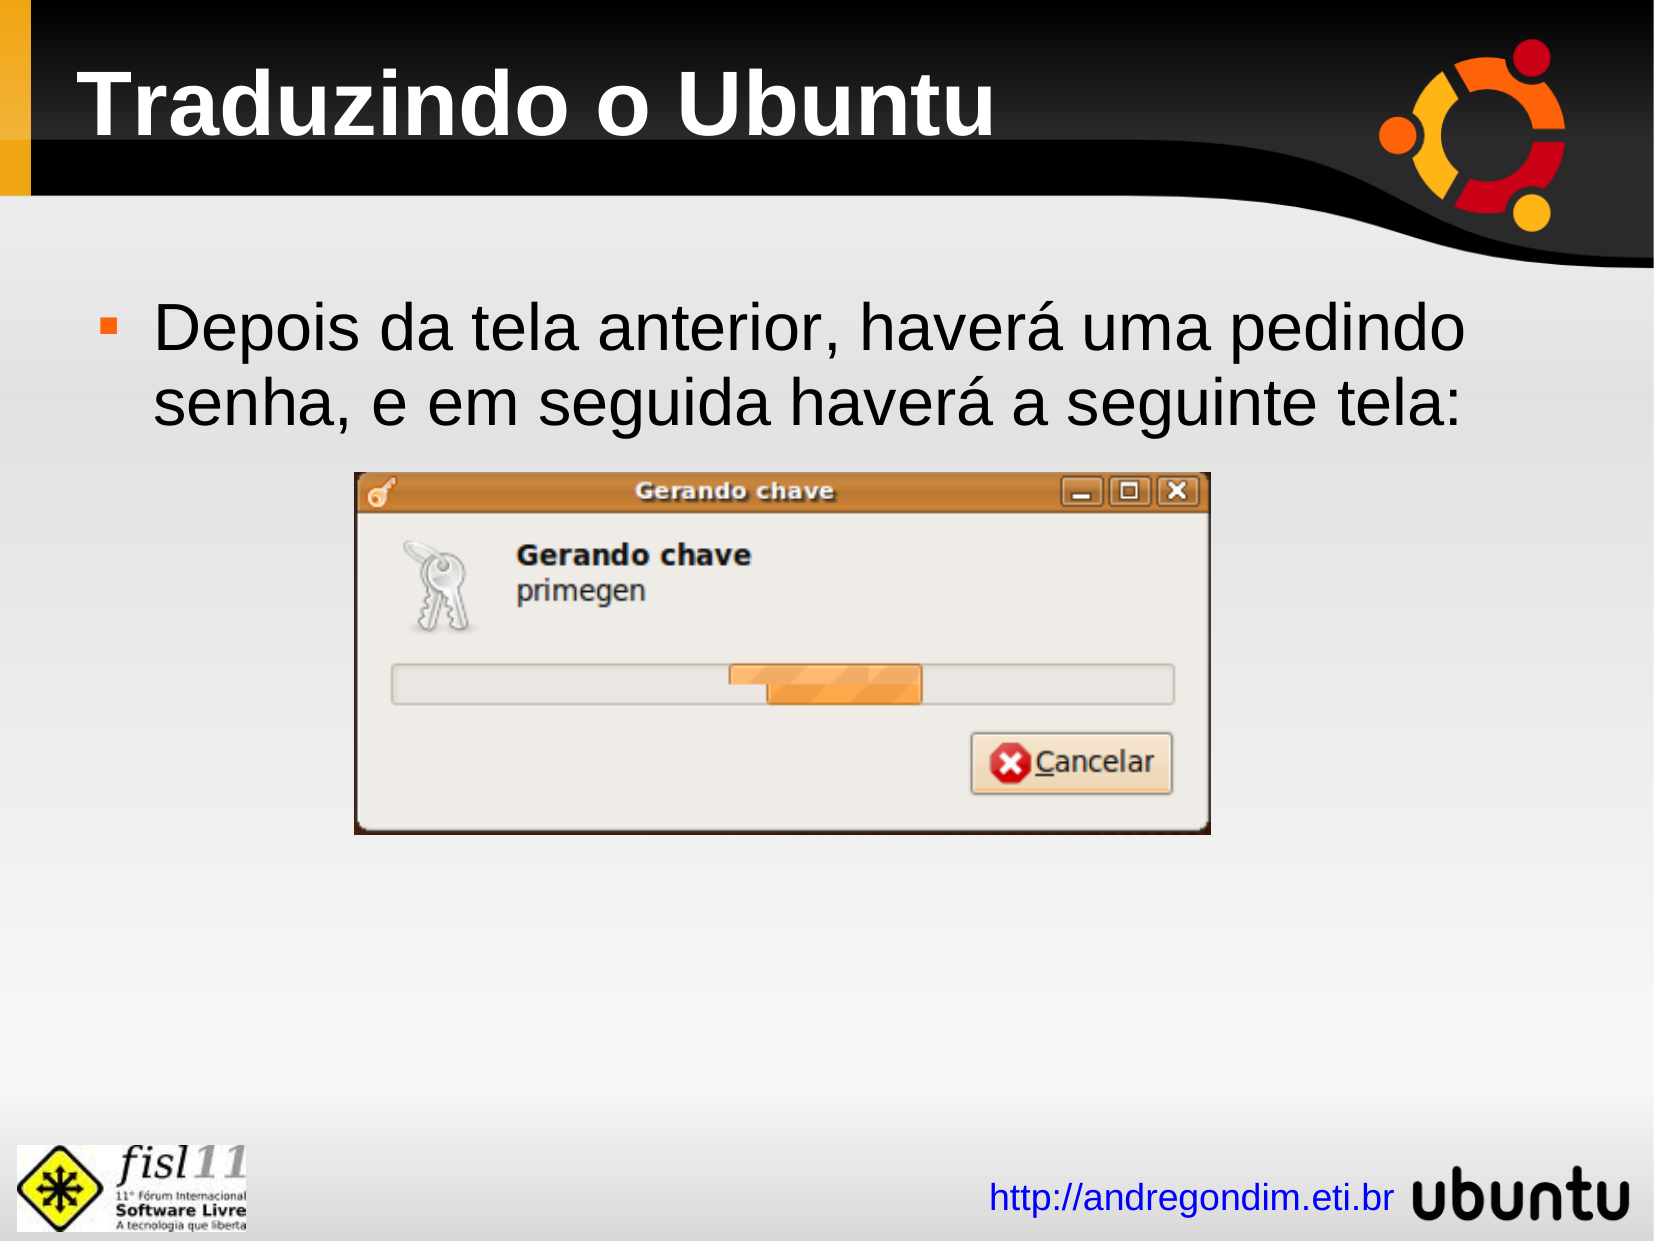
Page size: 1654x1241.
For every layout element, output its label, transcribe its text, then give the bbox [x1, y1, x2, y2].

title Traduzindo o Ubuntu [76, 0, 1565, 208]
picture [0, 0, 1654, 1241]
list Depois da tela anterior, haverá uma pedindo senha, e em seguida haverá a seguinte tela: [82, 290, 1571, 473]
